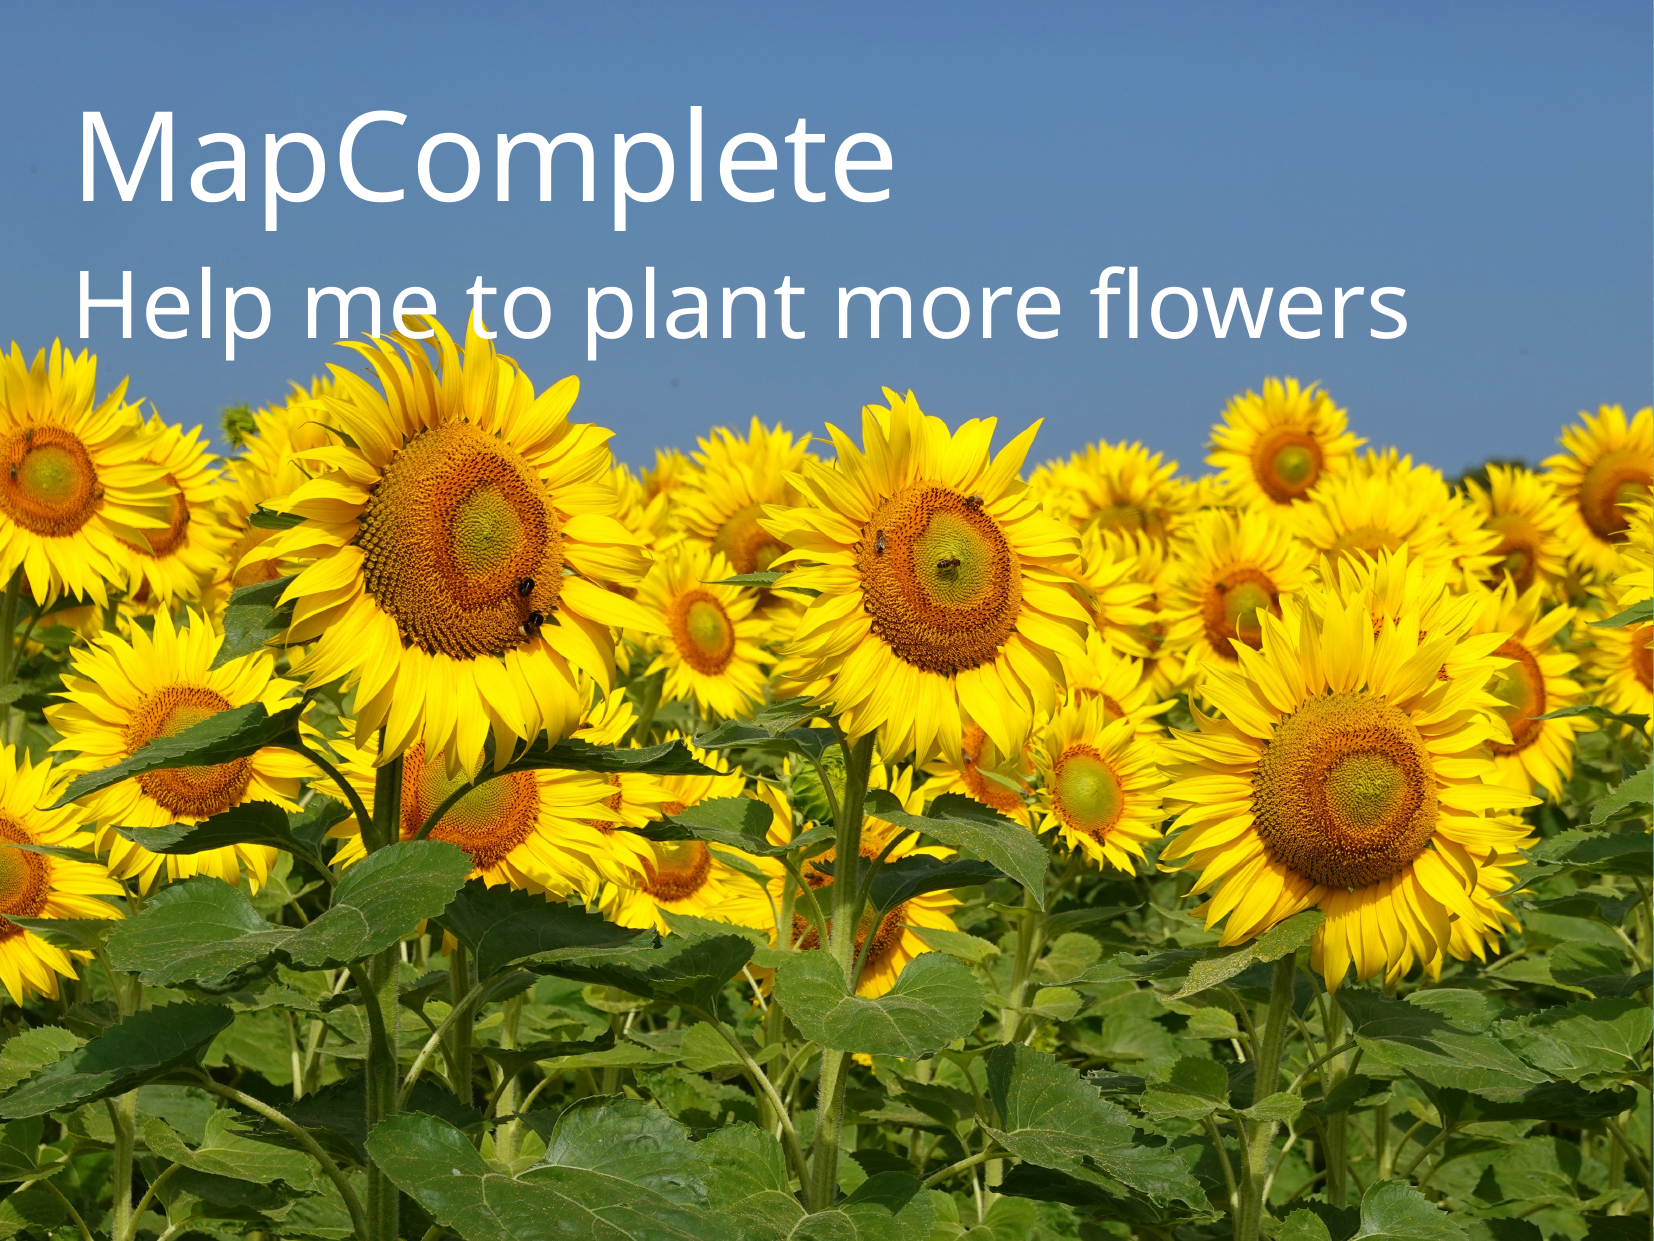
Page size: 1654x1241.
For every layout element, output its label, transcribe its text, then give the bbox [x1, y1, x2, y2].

title MapComplete Help me to plant more flowers [71, 75, 1561, 359]
picture [0, 0, 1654, 1241]
